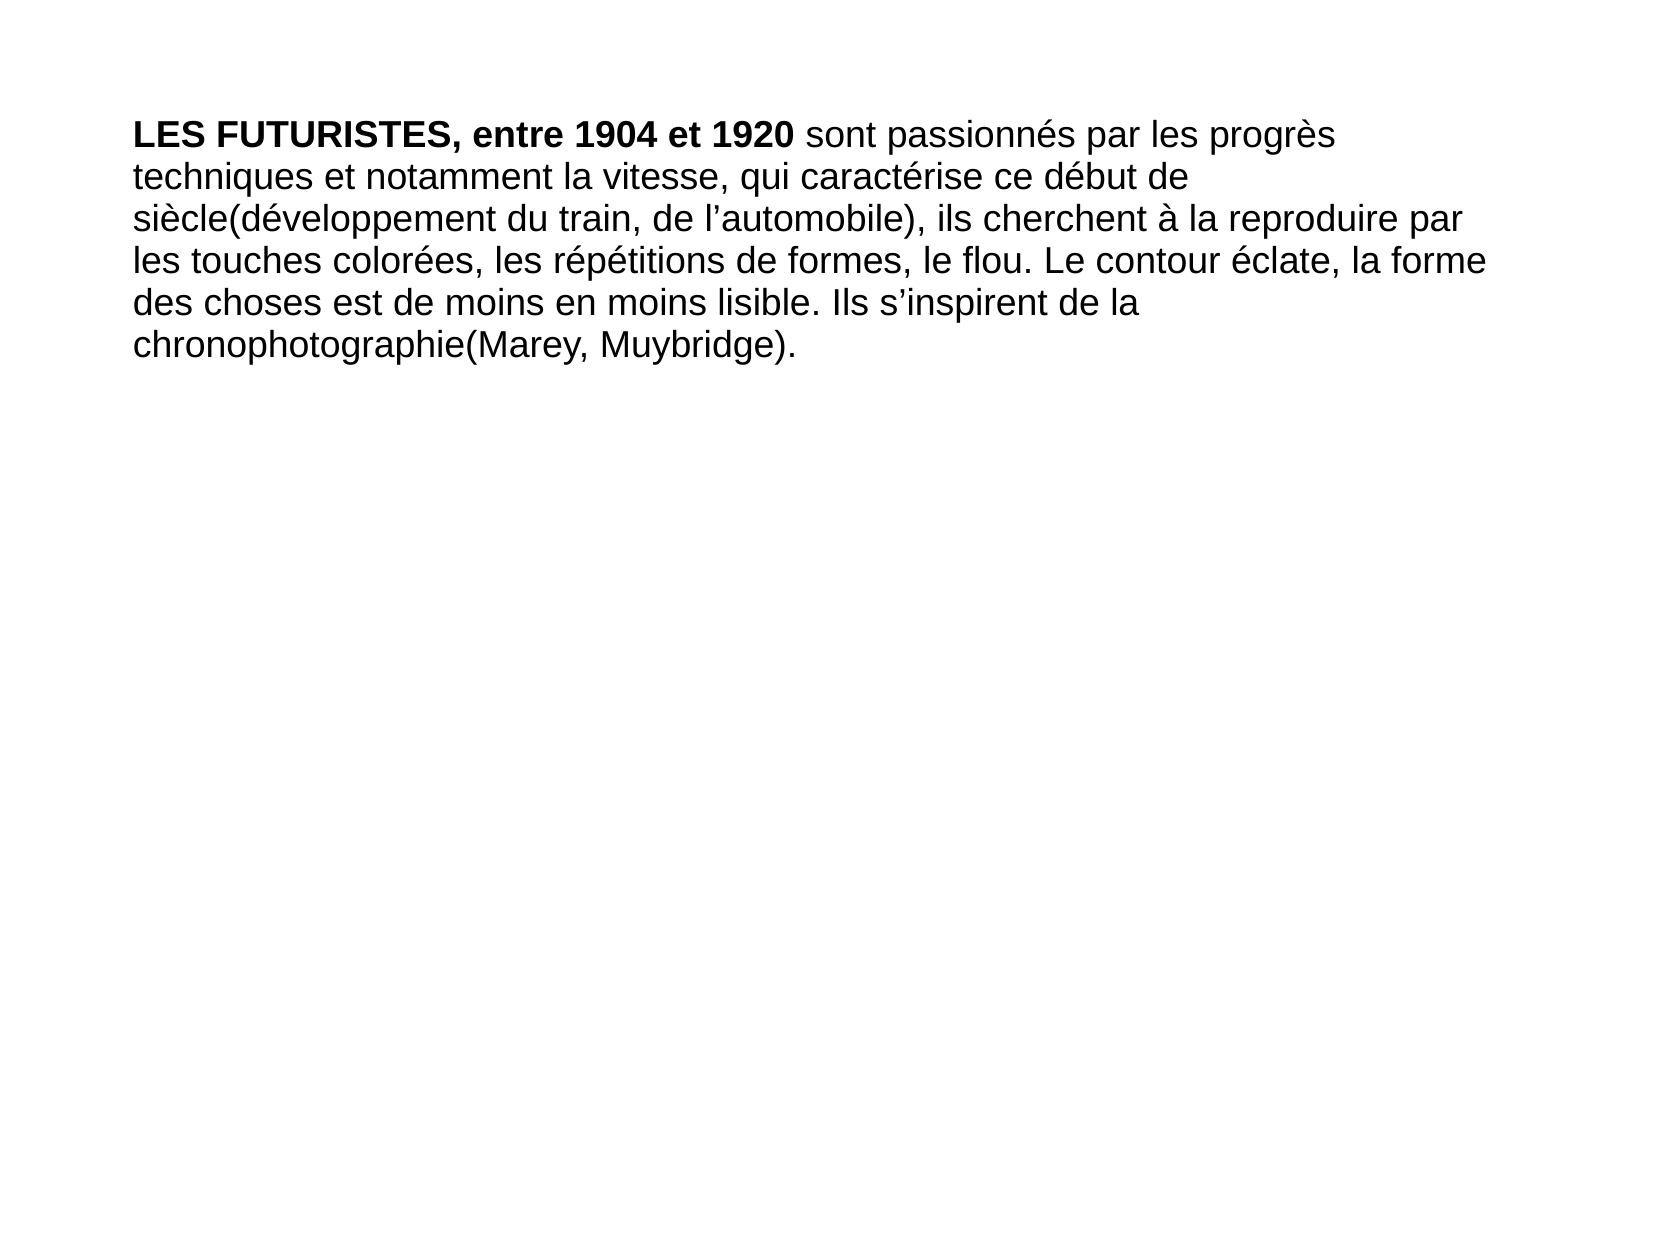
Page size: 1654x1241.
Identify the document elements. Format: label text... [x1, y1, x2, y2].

text_box LES FUTURISTES, entre 1904 et 1920 sont passionnés par les progrès techniques et notamment la vitesse, qui caractérise ce début de siècle(développement du train, de l’automobile), ils cherchent à la reproduire par les touches colorées, les répétitions de formes, le flou. Le contour éclate, la forme des choses est de moins en moins lisible. Ils s’inspirent de la chronophotographie(Marey, Muybridge). [118, 106, 1524, 375]
